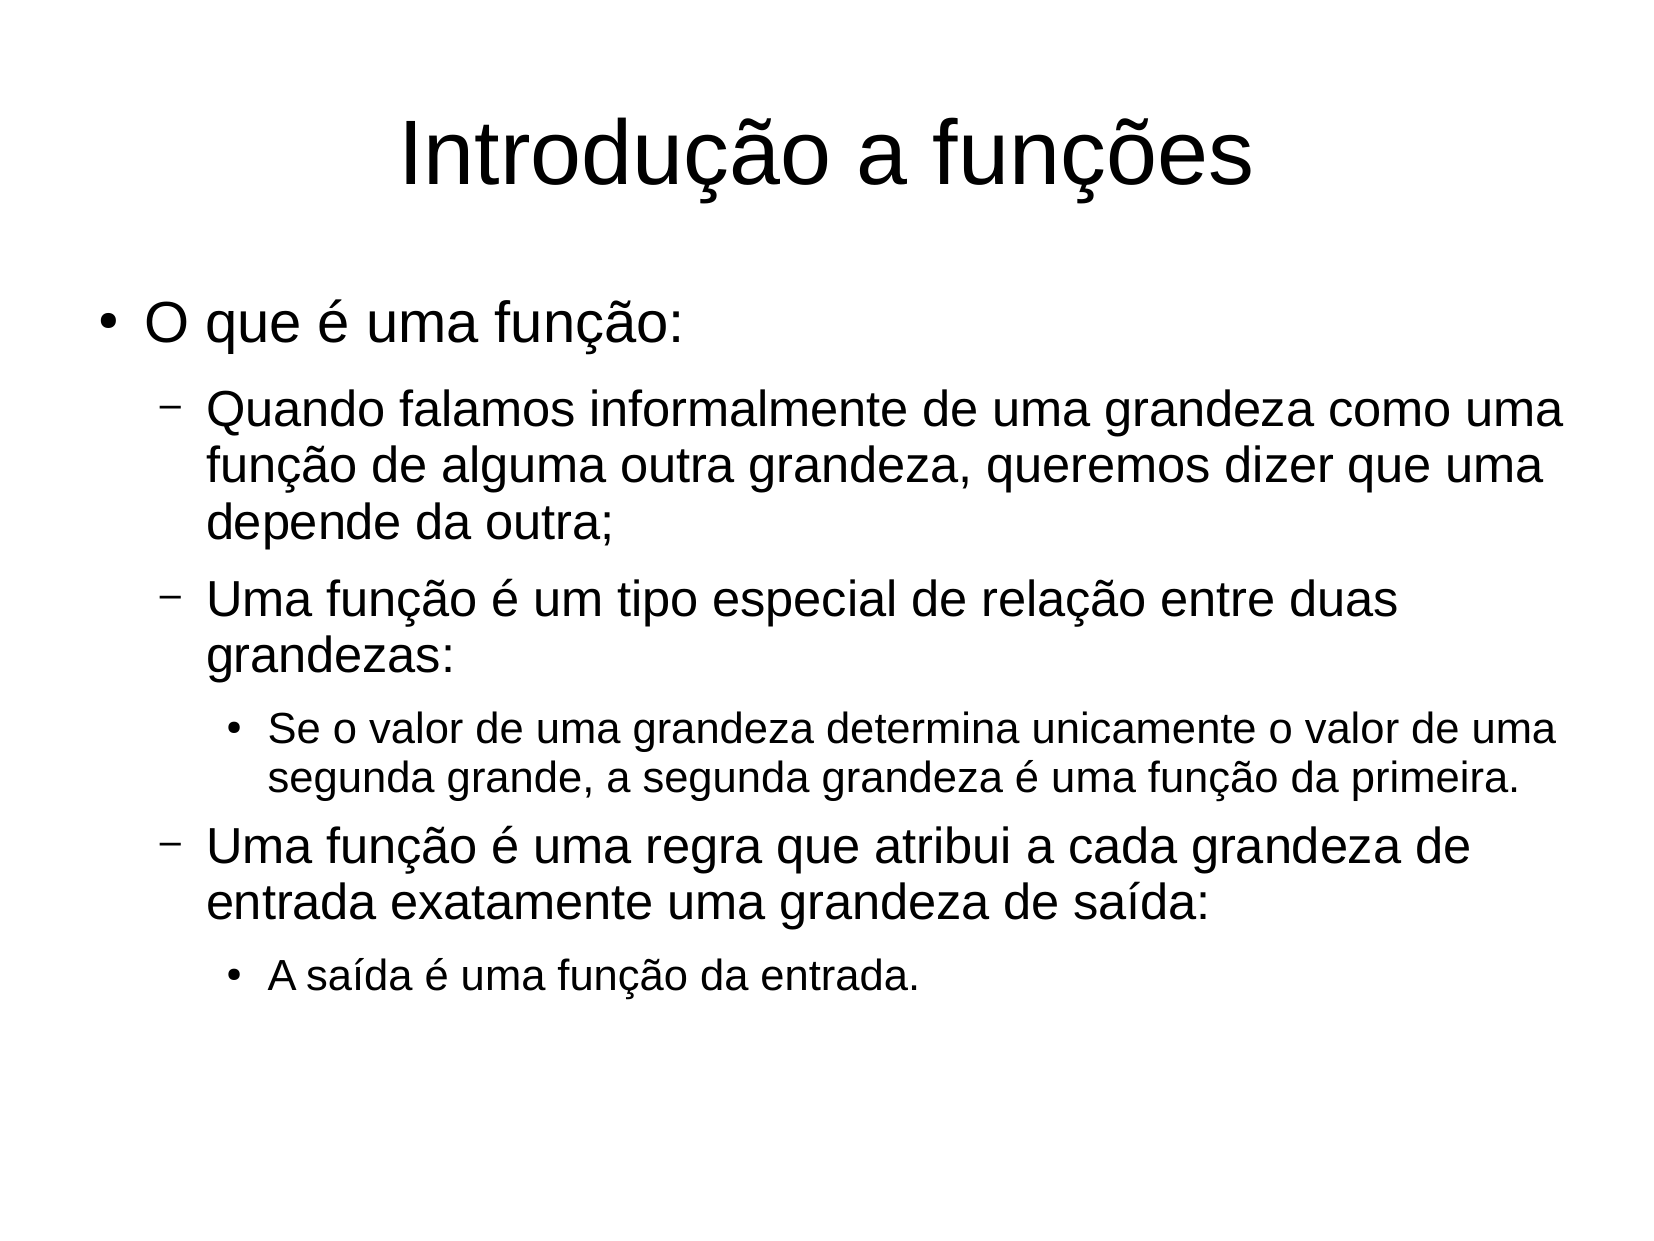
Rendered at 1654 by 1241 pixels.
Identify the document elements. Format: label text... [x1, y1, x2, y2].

title Introdução a funções [82, 49, 1571, 257]
list O que é uma função: Quando falamos informalmente de uma grandeza como uma função de alguma outra grandeza, queremos dizer que uma depende da outra; Uma função é um tipo especial de relação entre duas grandezas: Se o valor de uma grandeza determina unicamente o valor de uma segunda grande, a segunda grandeza é uma função da primeira. Uma função é uma regra que atribui a cada grandeza de entrada exatamente uma grandeza de saída: A saída é uma função da entrada. [82, 290, 1571, 1010]
